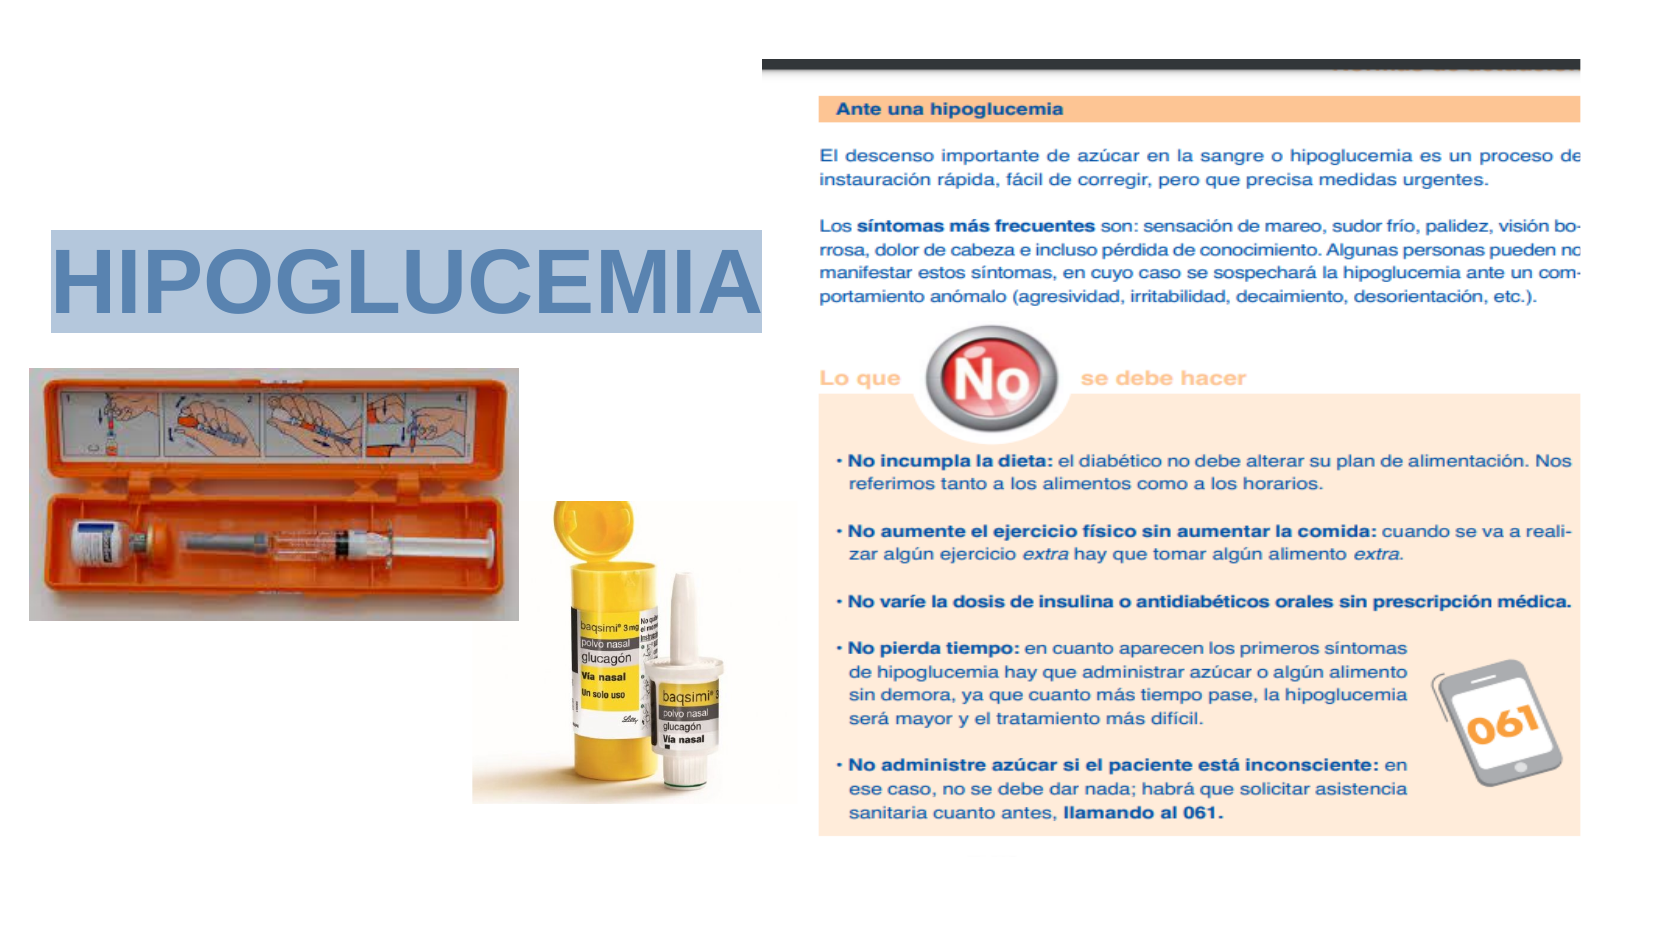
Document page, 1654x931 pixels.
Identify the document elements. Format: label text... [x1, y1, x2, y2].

picture [29, 59, 1581, 857]
title HIPOGLUCEMIA [0, 199, 762, 355]
